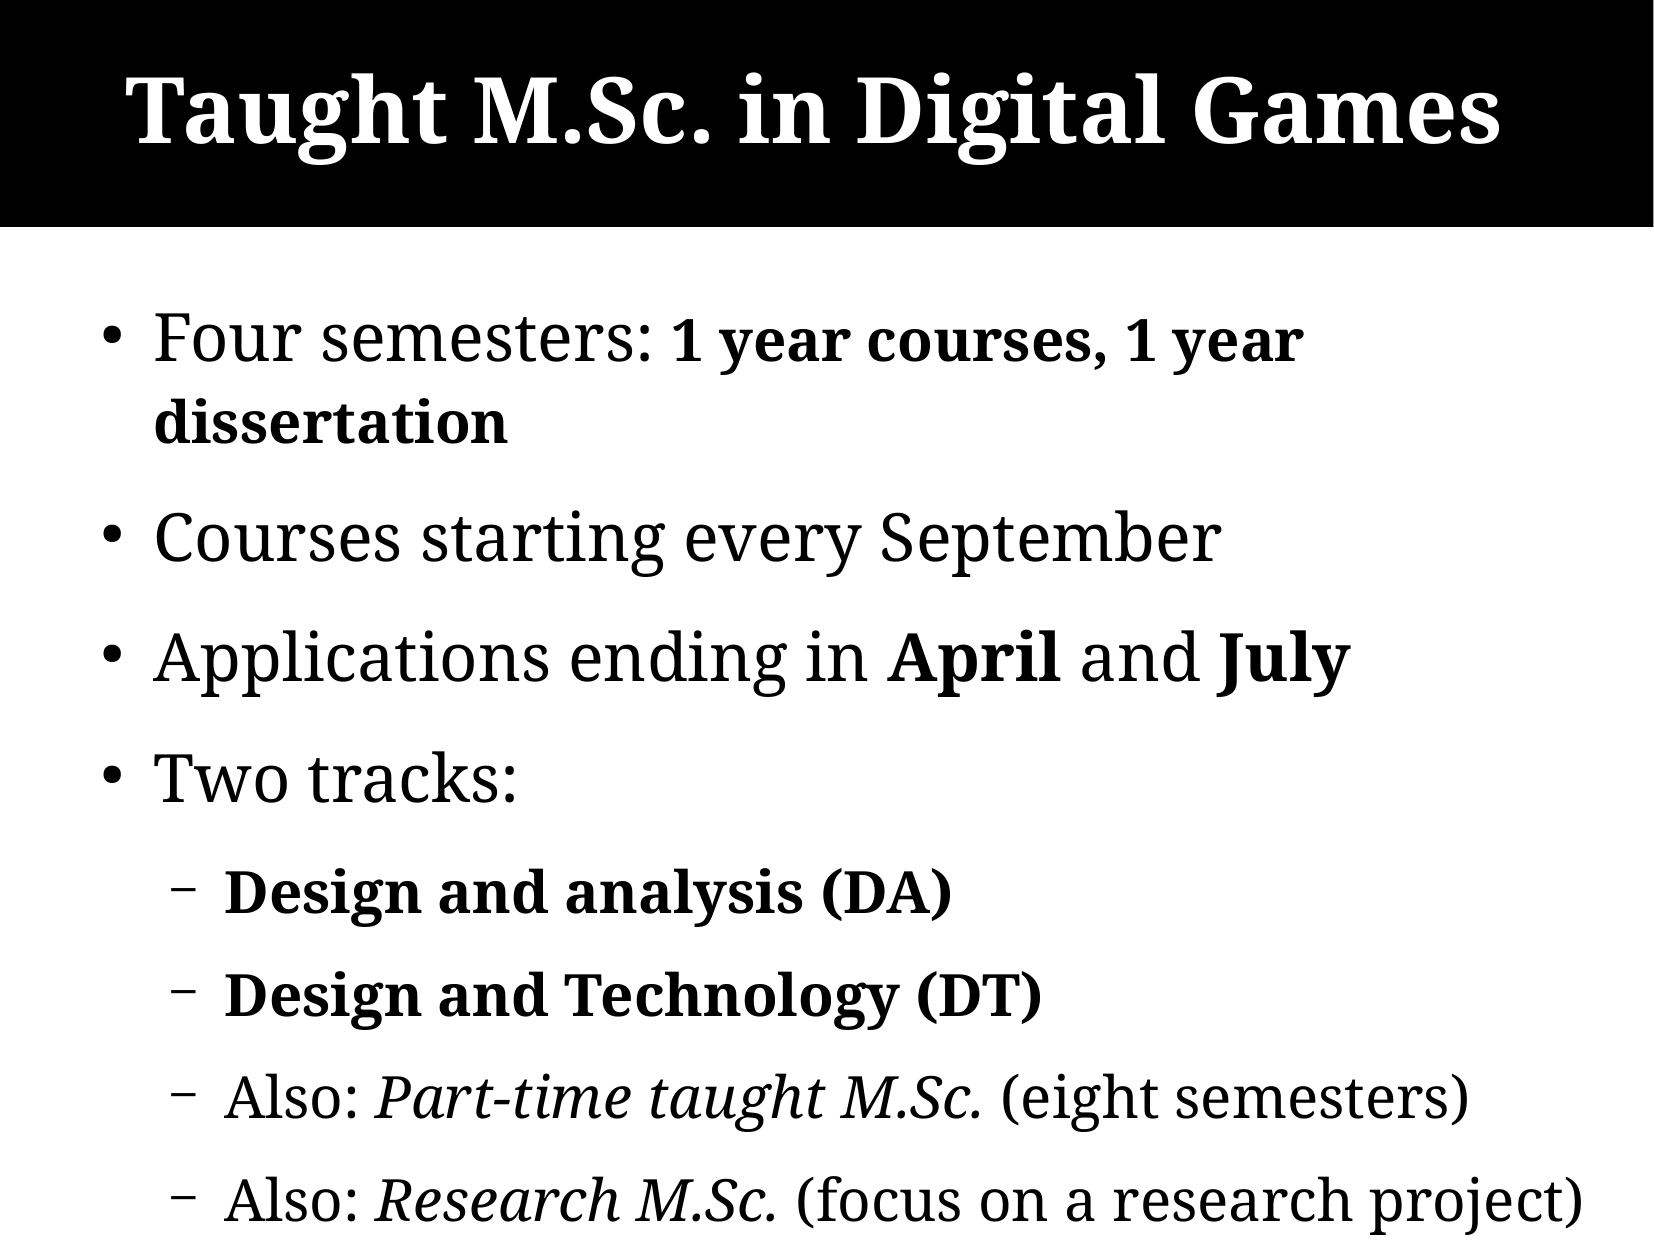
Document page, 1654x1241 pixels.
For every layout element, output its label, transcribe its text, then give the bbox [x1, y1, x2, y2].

list Four semesters: 1 year courses, 1 year dissertation Courses starting every September Applications ending in April and July Two tracks: Design and analysis (DA) Design and Technology (DT) Also: Part-time taught M.Sc. (eight semesters) Also: Research M.Sc. (focus on a research project) [82, 290, 1630, 1154]
title Taught M.Sc. in Digital Games [0, 0, 1654, 227]
